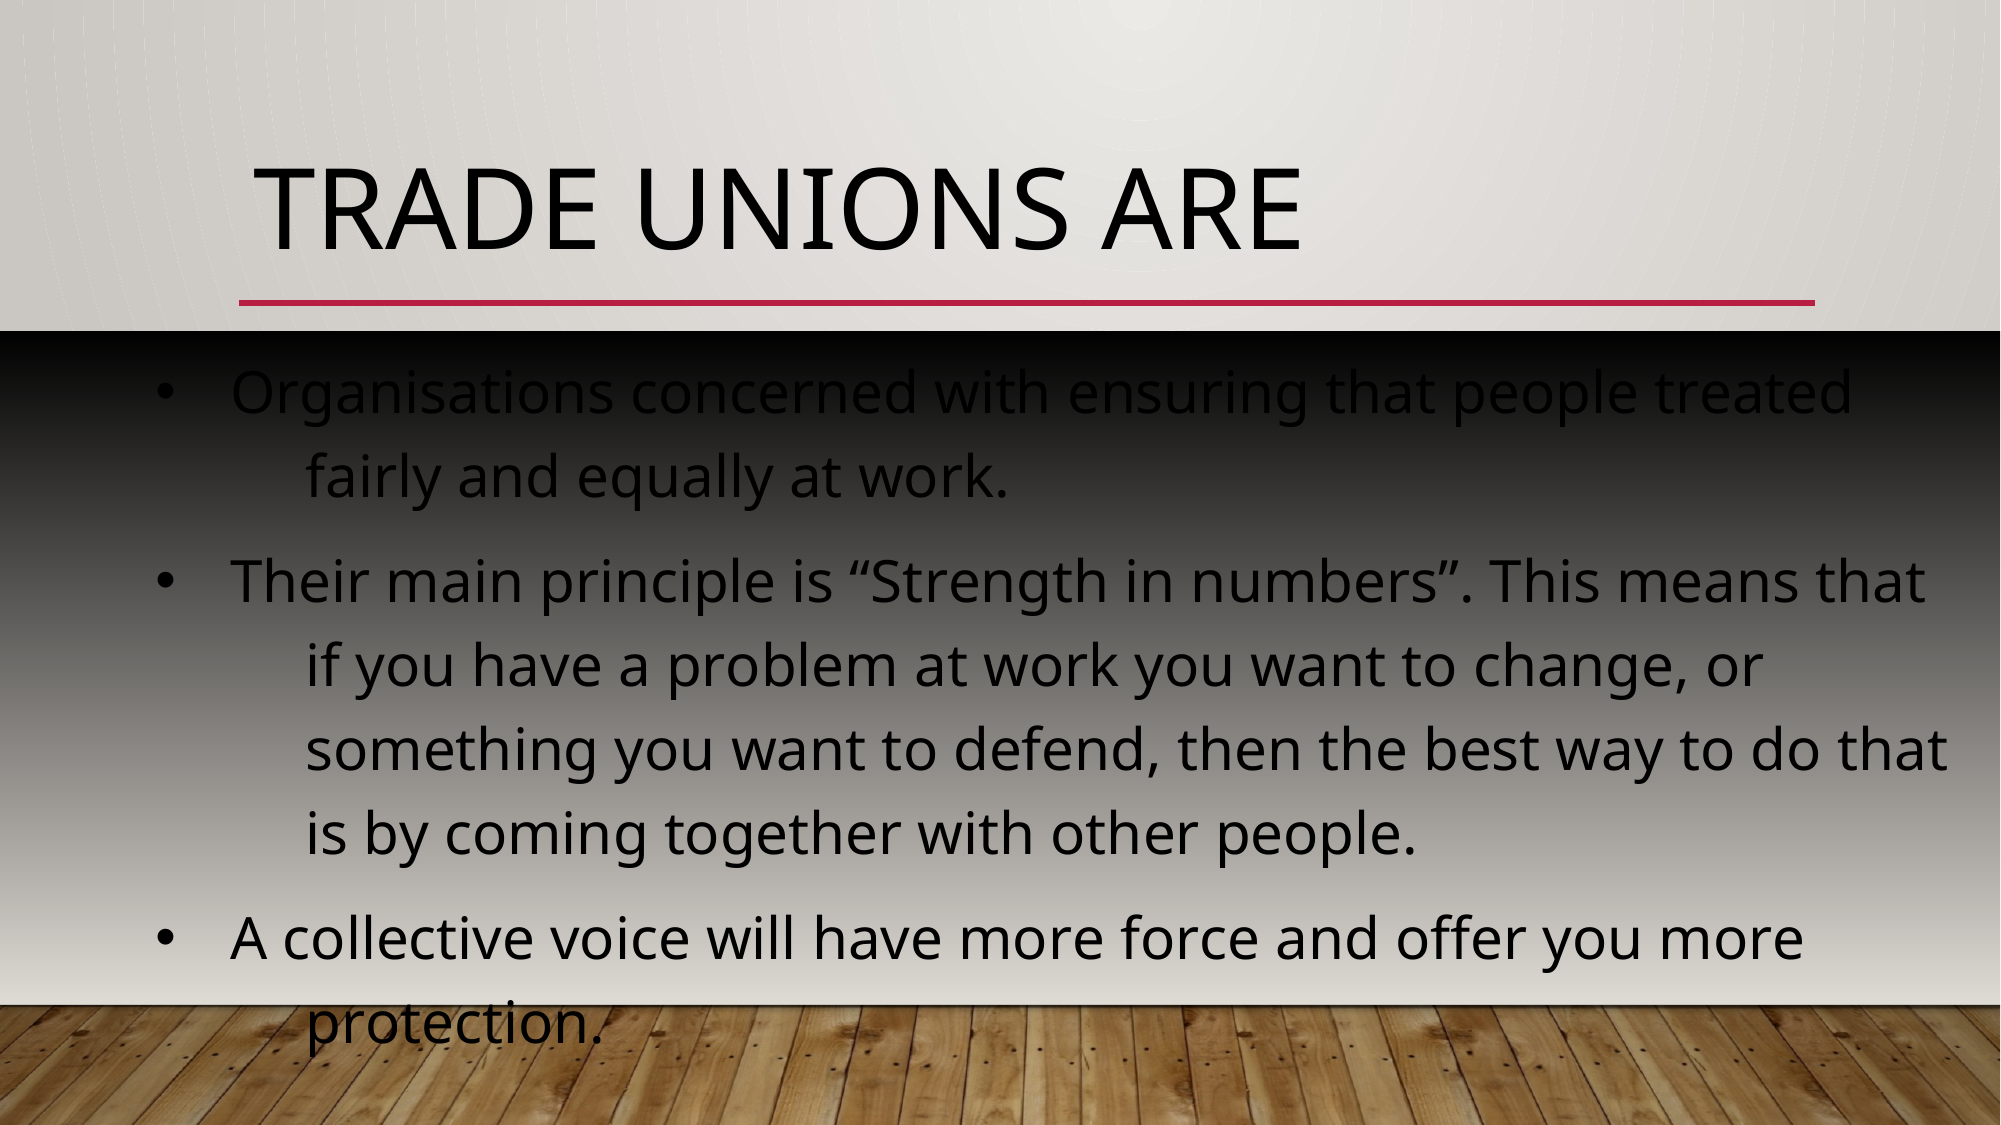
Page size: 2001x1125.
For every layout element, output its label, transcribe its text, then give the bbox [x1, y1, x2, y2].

text_box Organisations concerned with ensuring that people treated fairly and equally at work. Their main principle is “Strength in numbers”. This means that if you have a problem at work you want to change, or something you want to defend, then the best way to do that is by coming together with other people. A collective voice will have more force and offer you more protection. [140, 333, 1983, 901]
title TRADE UNIONS ARE [238, 131, 1814, 305]
